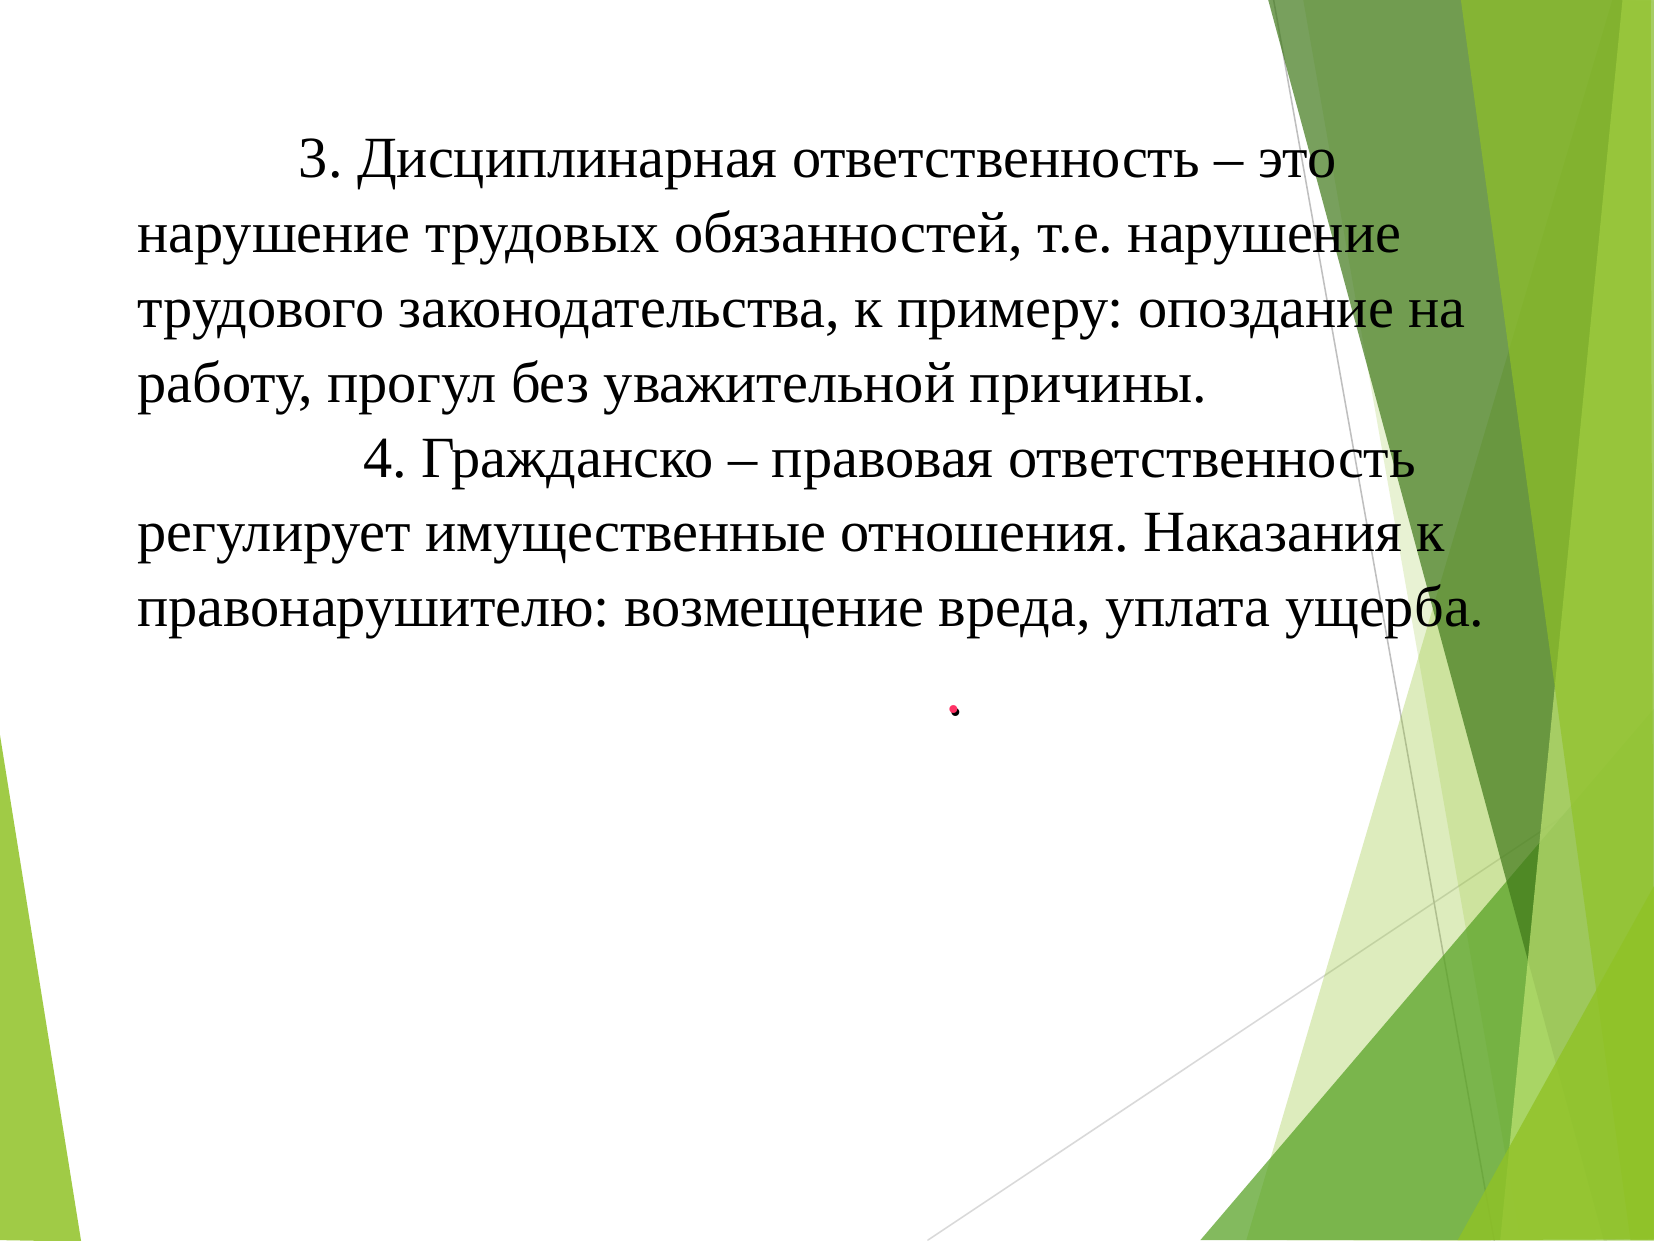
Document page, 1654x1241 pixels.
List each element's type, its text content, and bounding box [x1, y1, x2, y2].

text_box 3. Дисциплинарная ответственность – это нарушение трудовых обязанностей, т.е. нарушение трудового законодательства, к примеру: опоздание на работу, прогул без уважительной причины. 4. Гражданско – правовая ответственность регулирует имущественные отношения. Наказания к правонарушителю: возмещение вреда, уплата ущерба. [122, 107, 1629, 646]
text_box . [944, 646, 1536, 1063]
